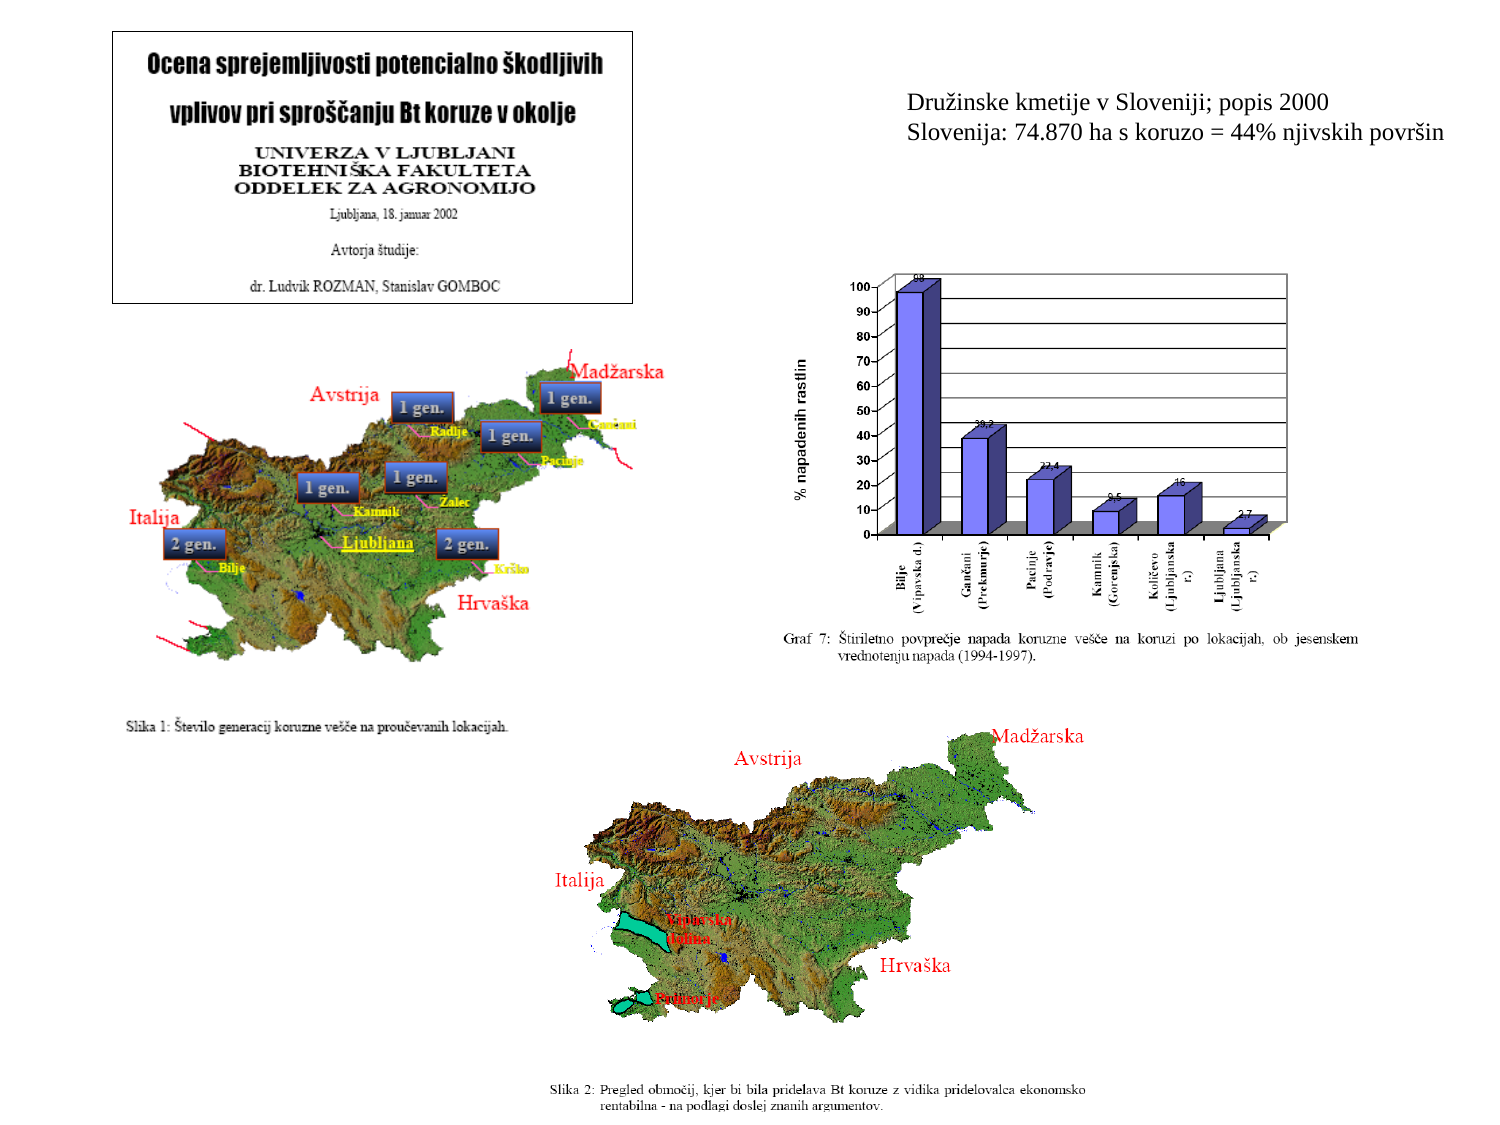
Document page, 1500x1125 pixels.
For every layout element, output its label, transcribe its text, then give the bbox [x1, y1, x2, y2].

picture [773, 267, 1365, 664]
picture [112, 30, 632, 303]
picture [112, 349, 1098, 1112]
text_box Družinske kmetije v Sloveniji; popis 2000 Slovenija: 74.870 ha s koruzo = 44% njivskih površin [892, 78, 1461, 153]
